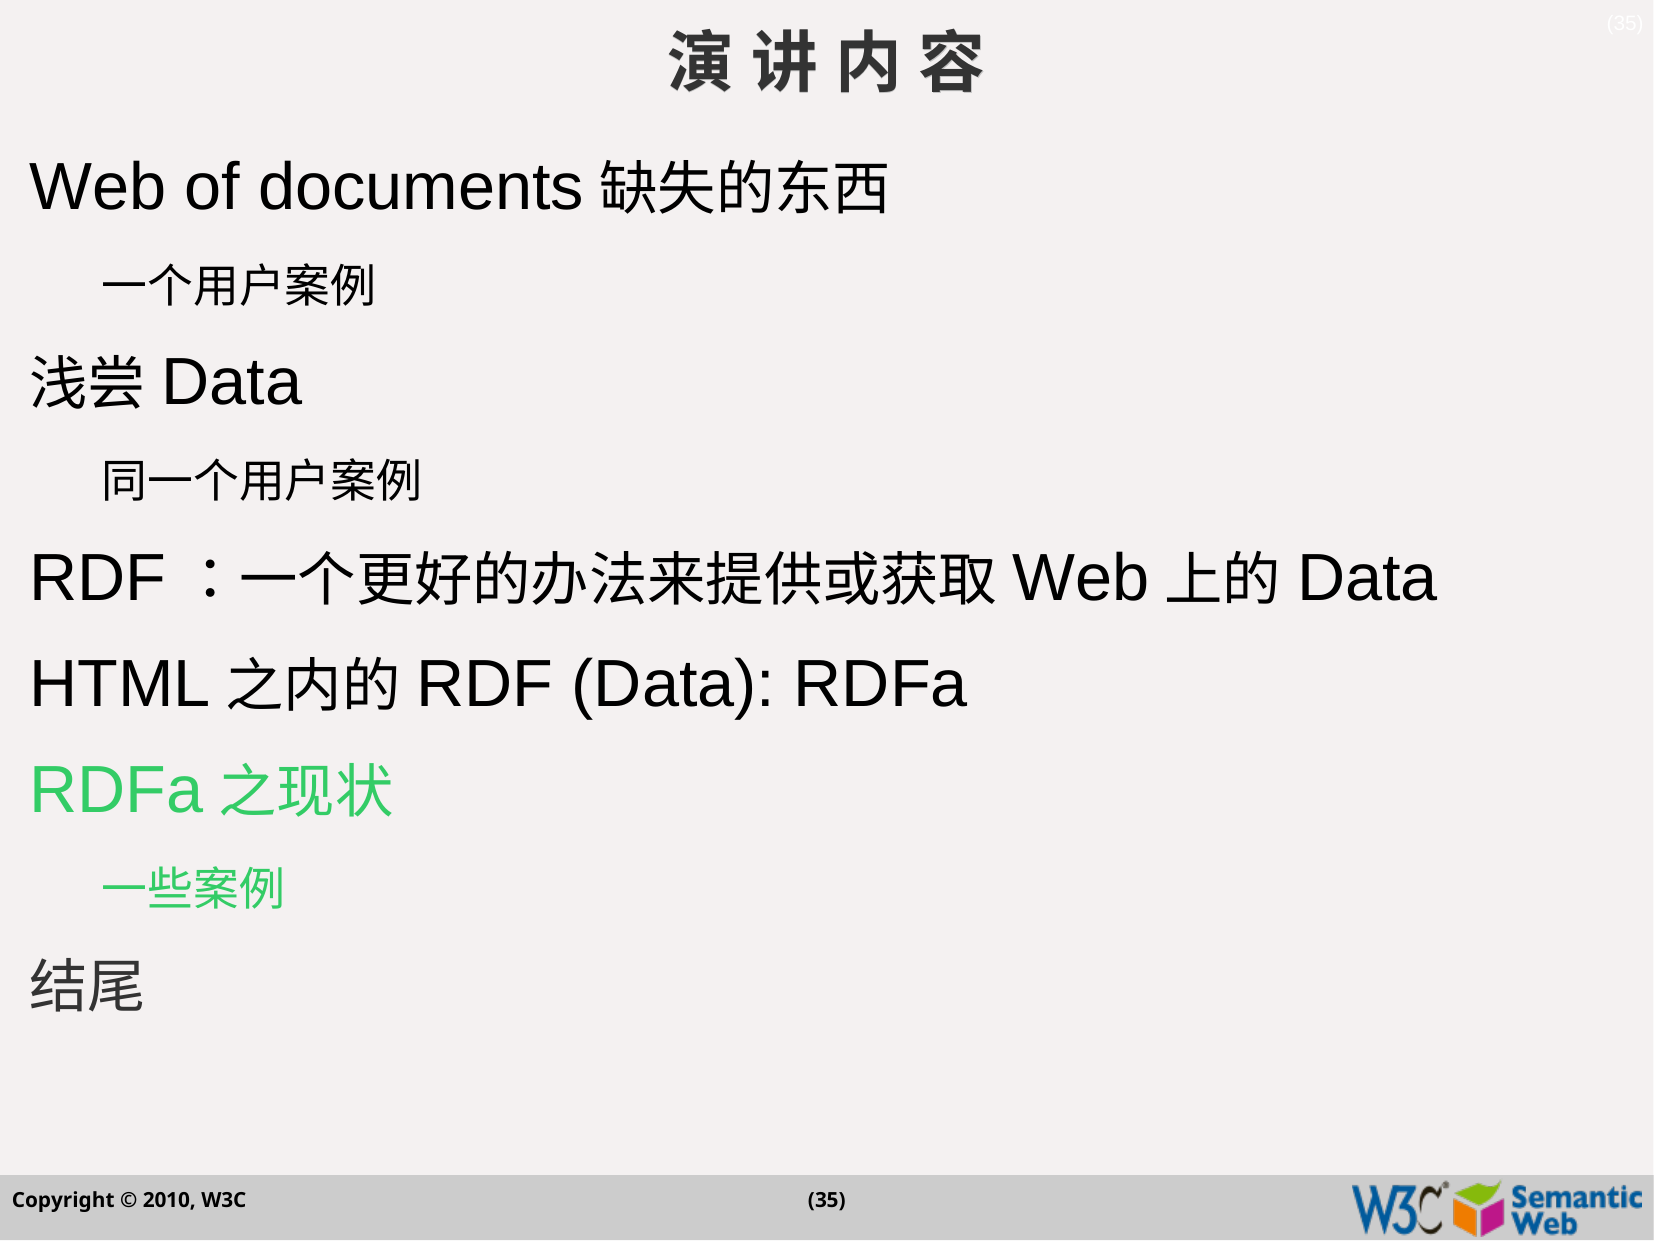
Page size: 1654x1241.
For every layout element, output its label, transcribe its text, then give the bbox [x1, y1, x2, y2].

list Web of documents缺失的东西 一个用户案例 浅尝Data 同一个用户案例 RDF：一个更好的办法来提供或获取Web上的Data HTML之内的RDF (Data): RDFa RDFa之现状 一些案例 结尾 [29, 147, 1624, 1119]
title 演 讲 内 容 [0, 0, 1654, 119]
picture [1352, 1178, 1642, 1237]
